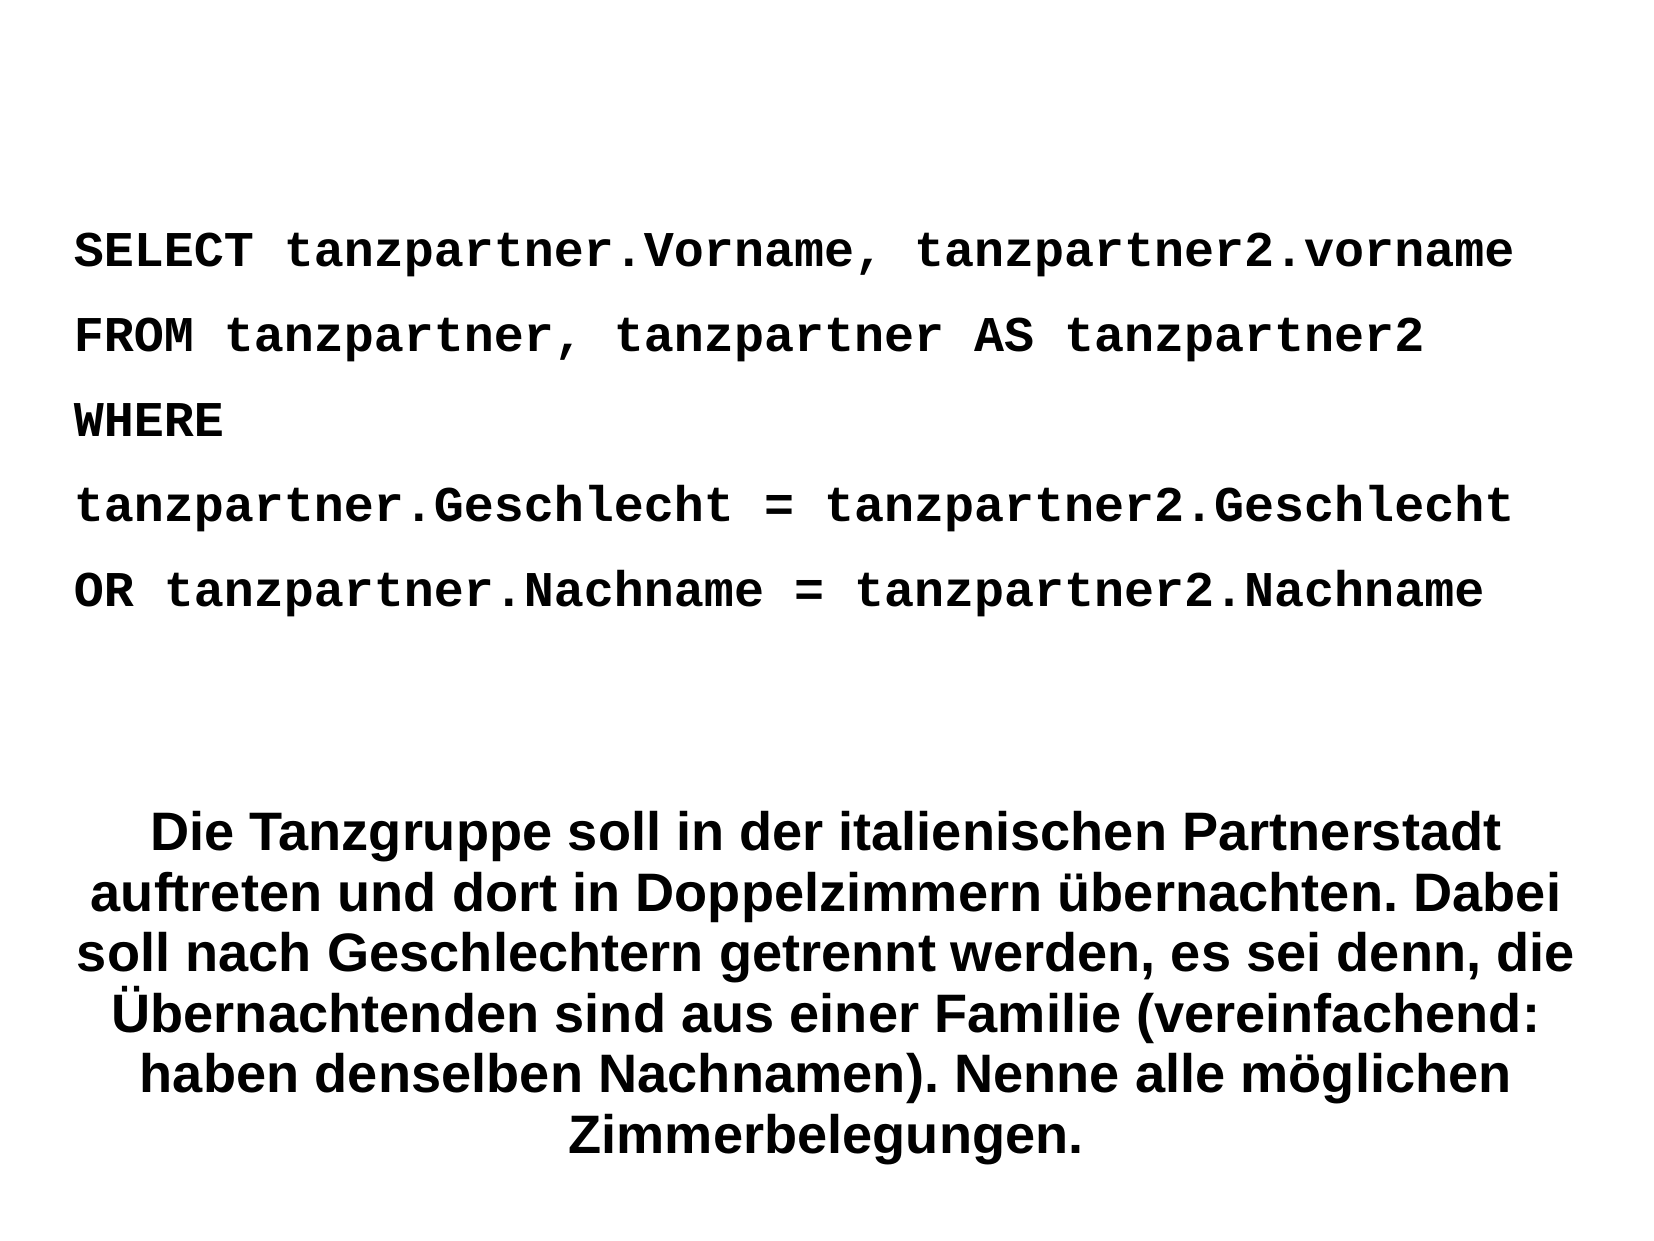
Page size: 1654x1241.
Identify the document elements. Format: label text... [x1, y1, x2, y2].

text_box Die Tanzgruppe soll in der italienischen Partnerstadt auftreten und dort in Doppelzimmern übernachten. Dabei soll nach Geschlechtern getrennt werden, es sei denn, die Übernachtenden sind aus einer Familie (vereinfachend: haben denselben Nachnamen). Nenne alle möglichen Zimmerbelegungen. [59, 794, 1595, 1182]
text_box SELECT tanzpartner.Vorname, tanzpartner2.vorname FROM tanzpartner, tanzpartner AS tanzpartner2 WHERE tanzpartner.Geschlecht = tanzpartner2.Geschlecht OR tanzpartner.Nachname = tanzpartner2.Nachname [59, 188, 1625, 601]
